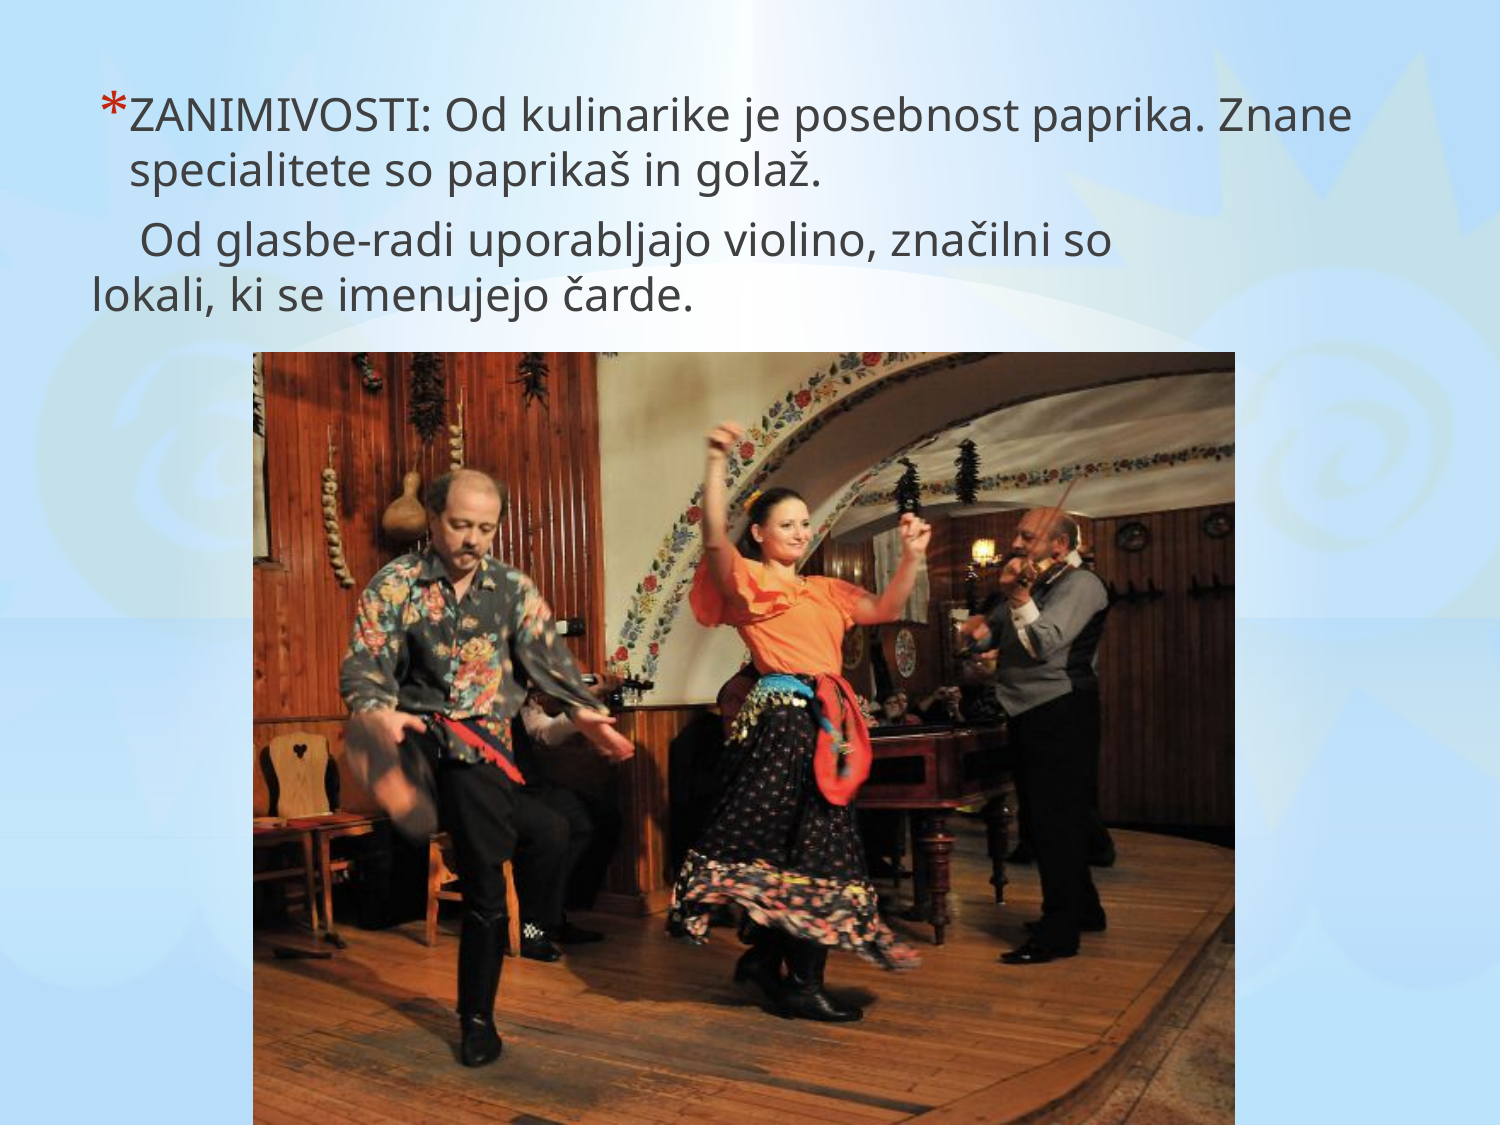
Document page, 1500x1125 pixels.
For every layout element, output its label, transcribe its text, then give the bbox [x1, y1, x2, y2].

picture [253, 352, 1235, 1125]
list ZANIMIVOSTI: Od kulinarike je posebnost paprika. Znane specialitete so paprikaš in golaž. Od glasbe-radi uporabljajo violino, značilni so lokali, ki se imenujejo čarde. [76, 78, 1427, 1071]
